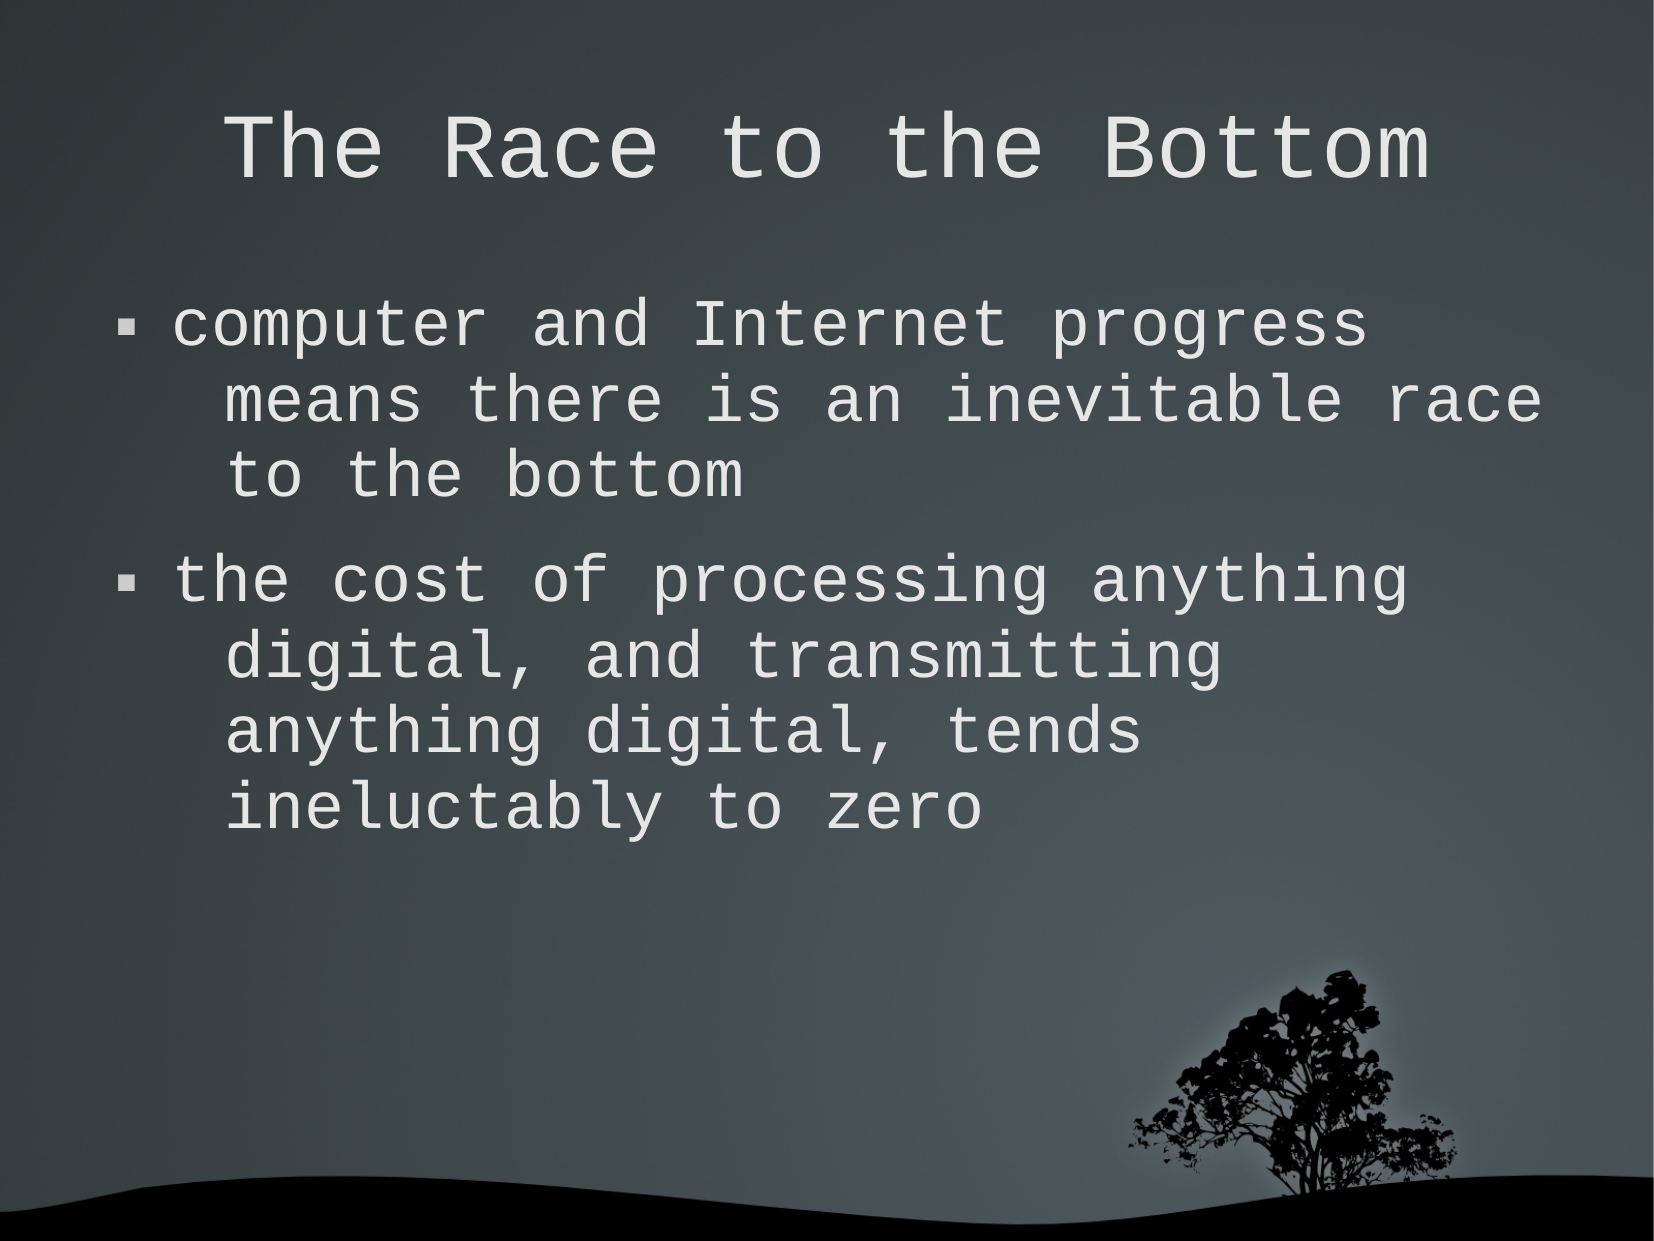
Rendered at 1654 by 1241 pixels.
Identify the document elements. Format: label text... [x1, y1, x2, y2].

picture [0, 0, 1654, 1241]
title The Race to the Bottom [82, 56, 1571, 250]
list computer and Internet progress means there is an inevitable race to the bottom the cost of processing anything digital, and transmitting anything digital, tends ineluctably to zero [82, 290, 1571, 1094]
